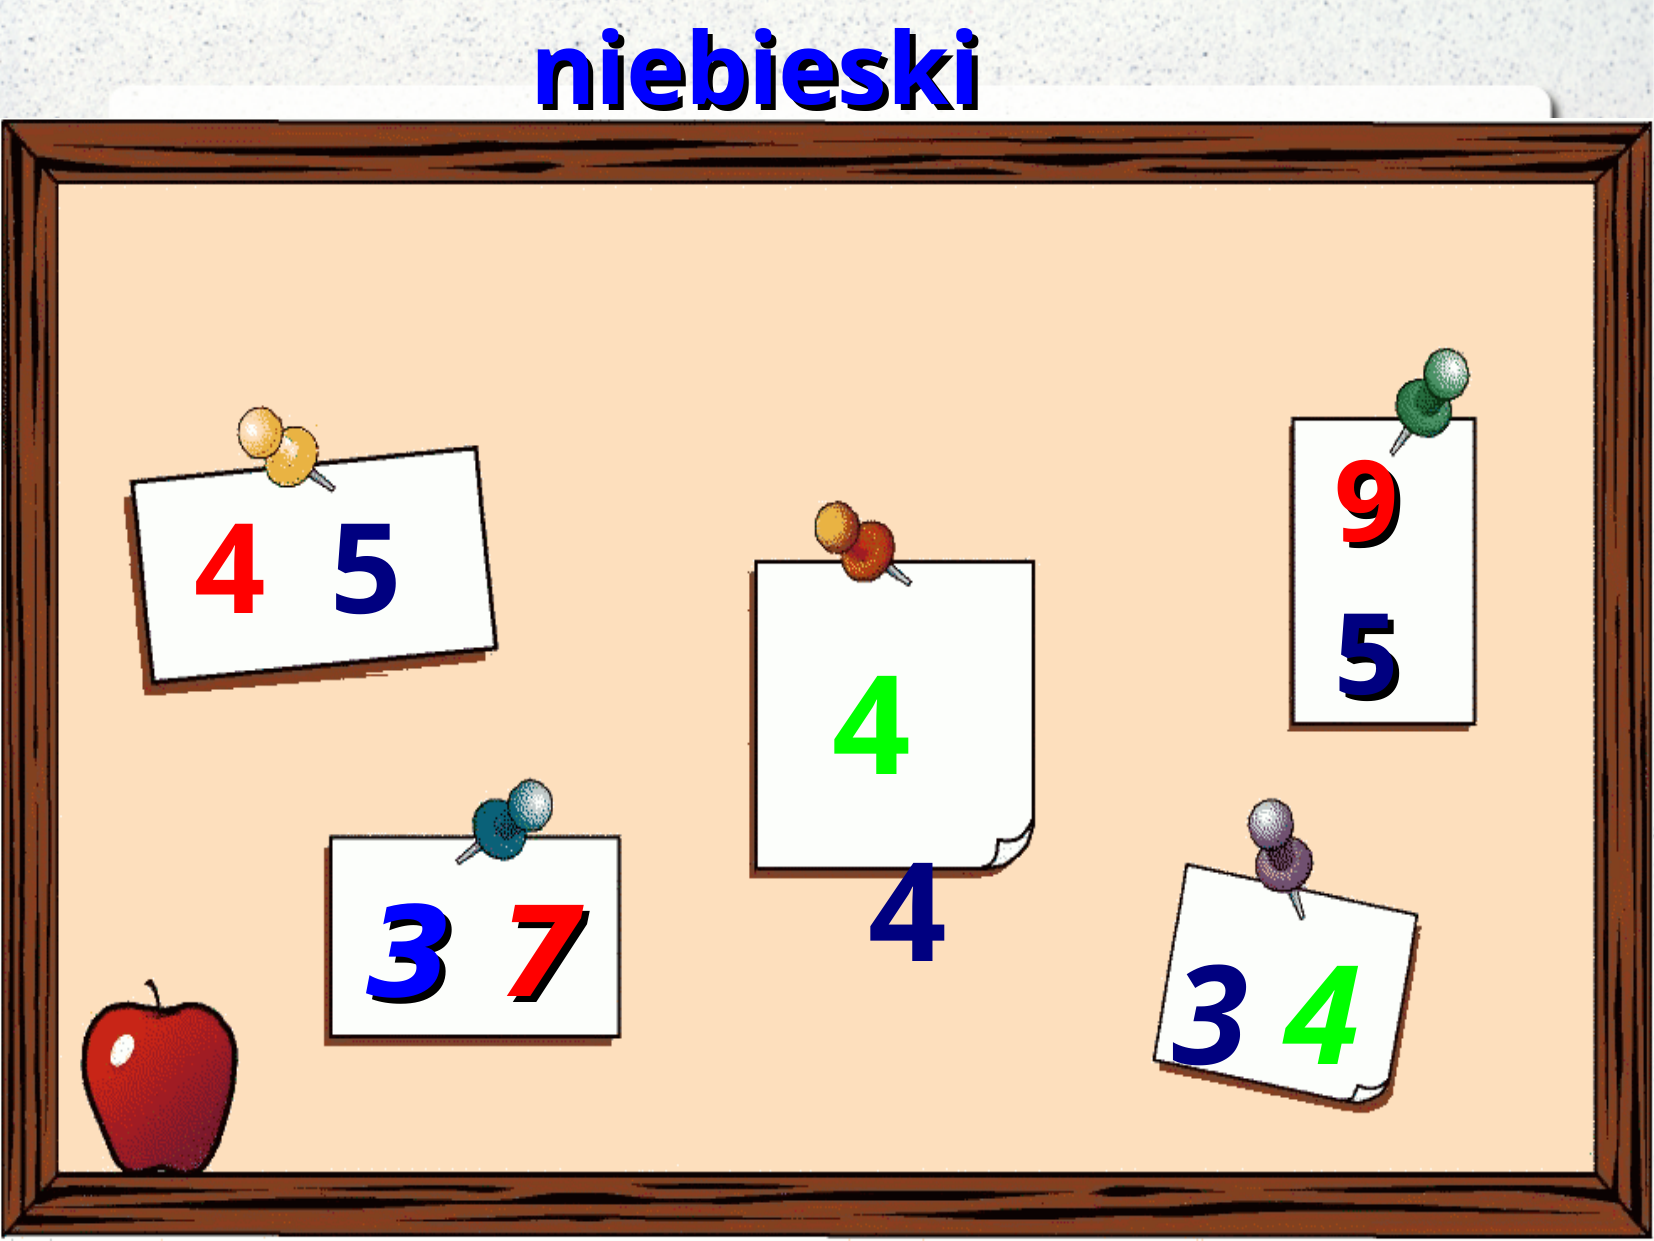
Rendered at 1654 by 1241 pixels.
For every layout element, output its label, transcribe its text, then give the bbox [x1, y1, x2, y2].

text_box 4 4 [767, 620, 1048, 803]
text_box 9 5 [1226, 413, 1506, 742]
text_box 3 7 [330, 873, 621, 1034]
text_box 3 4 [1151, 909, 1418, 1093]
picture [0, 0, 1654, 1241]
text_box niebieski [354, 0, 1182, 146]
text_box 4 5 [153, 472, 443, 664]
